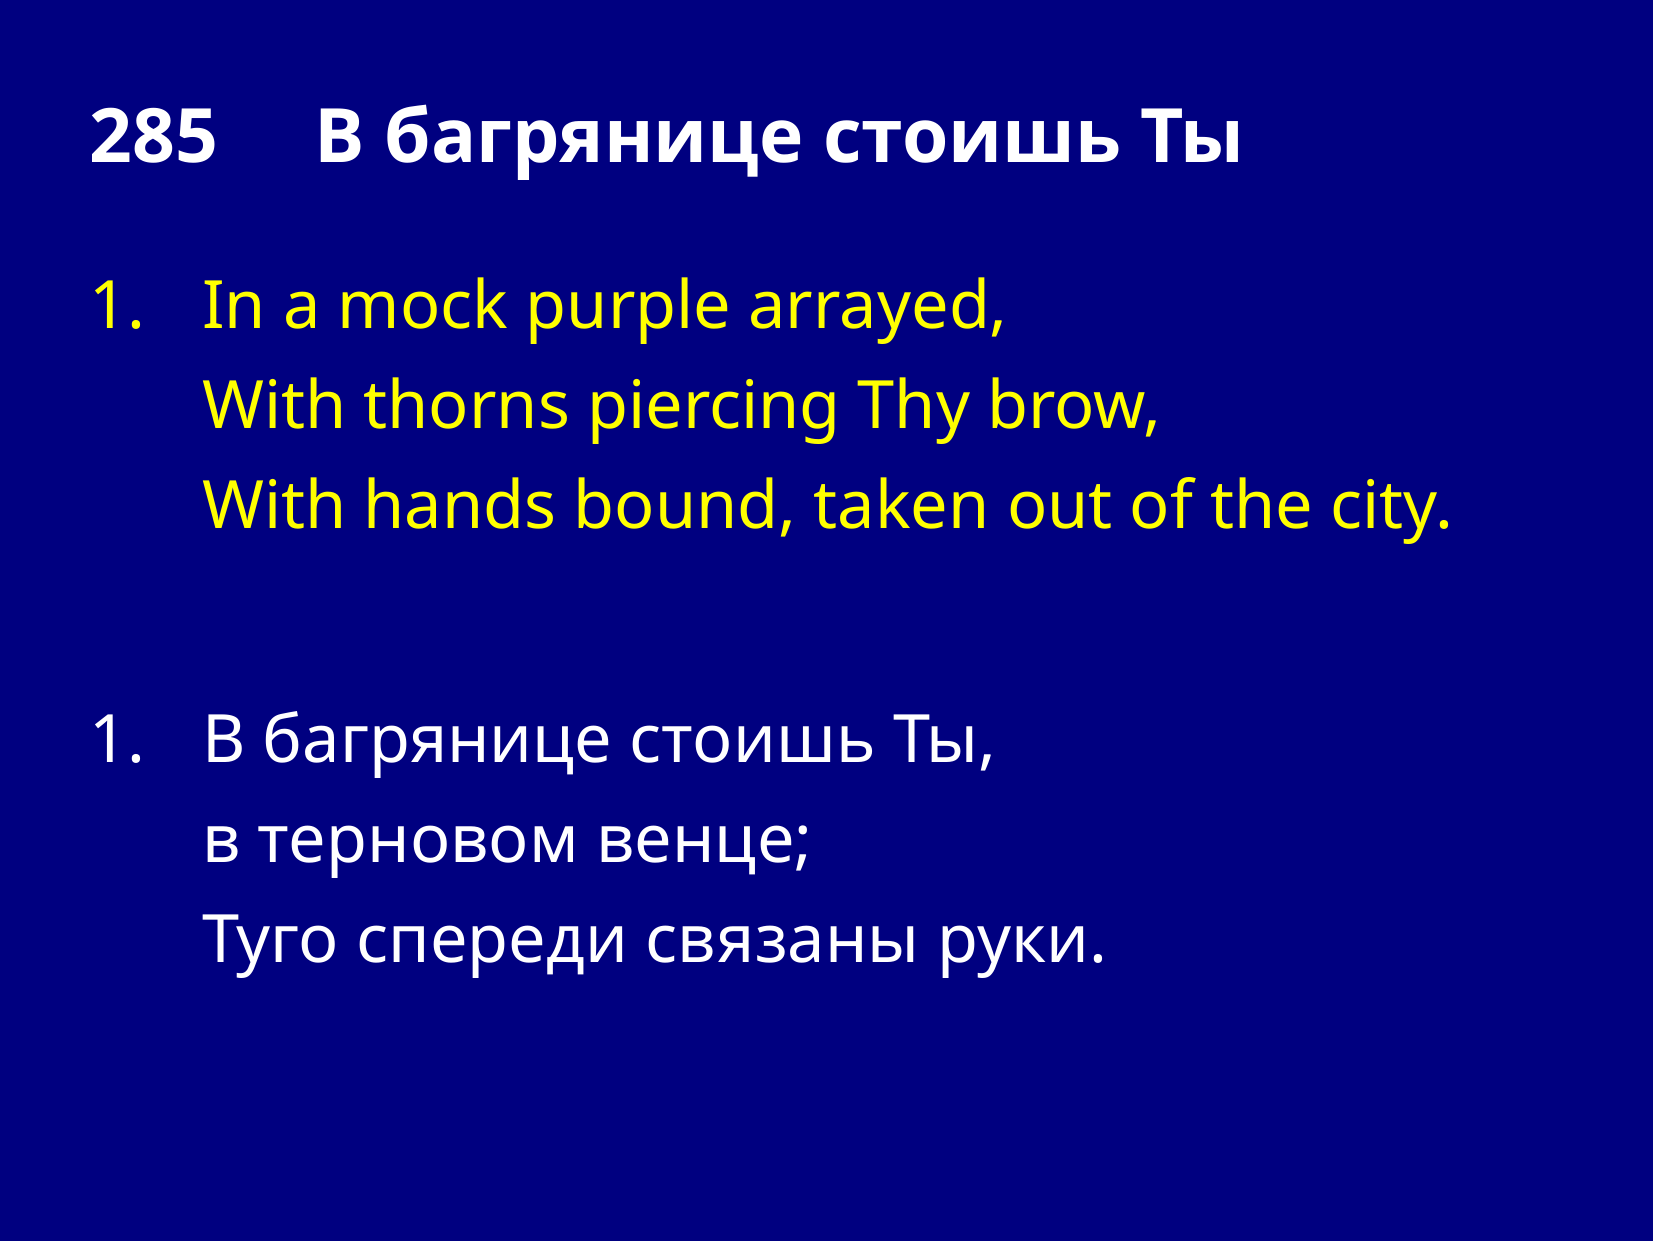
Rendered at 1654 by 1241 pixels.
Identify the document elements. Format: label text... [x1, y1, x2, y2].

text_box 1. In a mock purple arrayed, With thorns piercing Thy brow, With hands bound, taken out of the city. [75, 150, 1653, 638]
text_box 1. В багрянице стоишь Ты, в терновом венцe; Туго спереди связаны руки. [75, 675, 1576, 1163]
text_box 285 В багрянице стоишь Ты [75, 75, 1576, 188]
